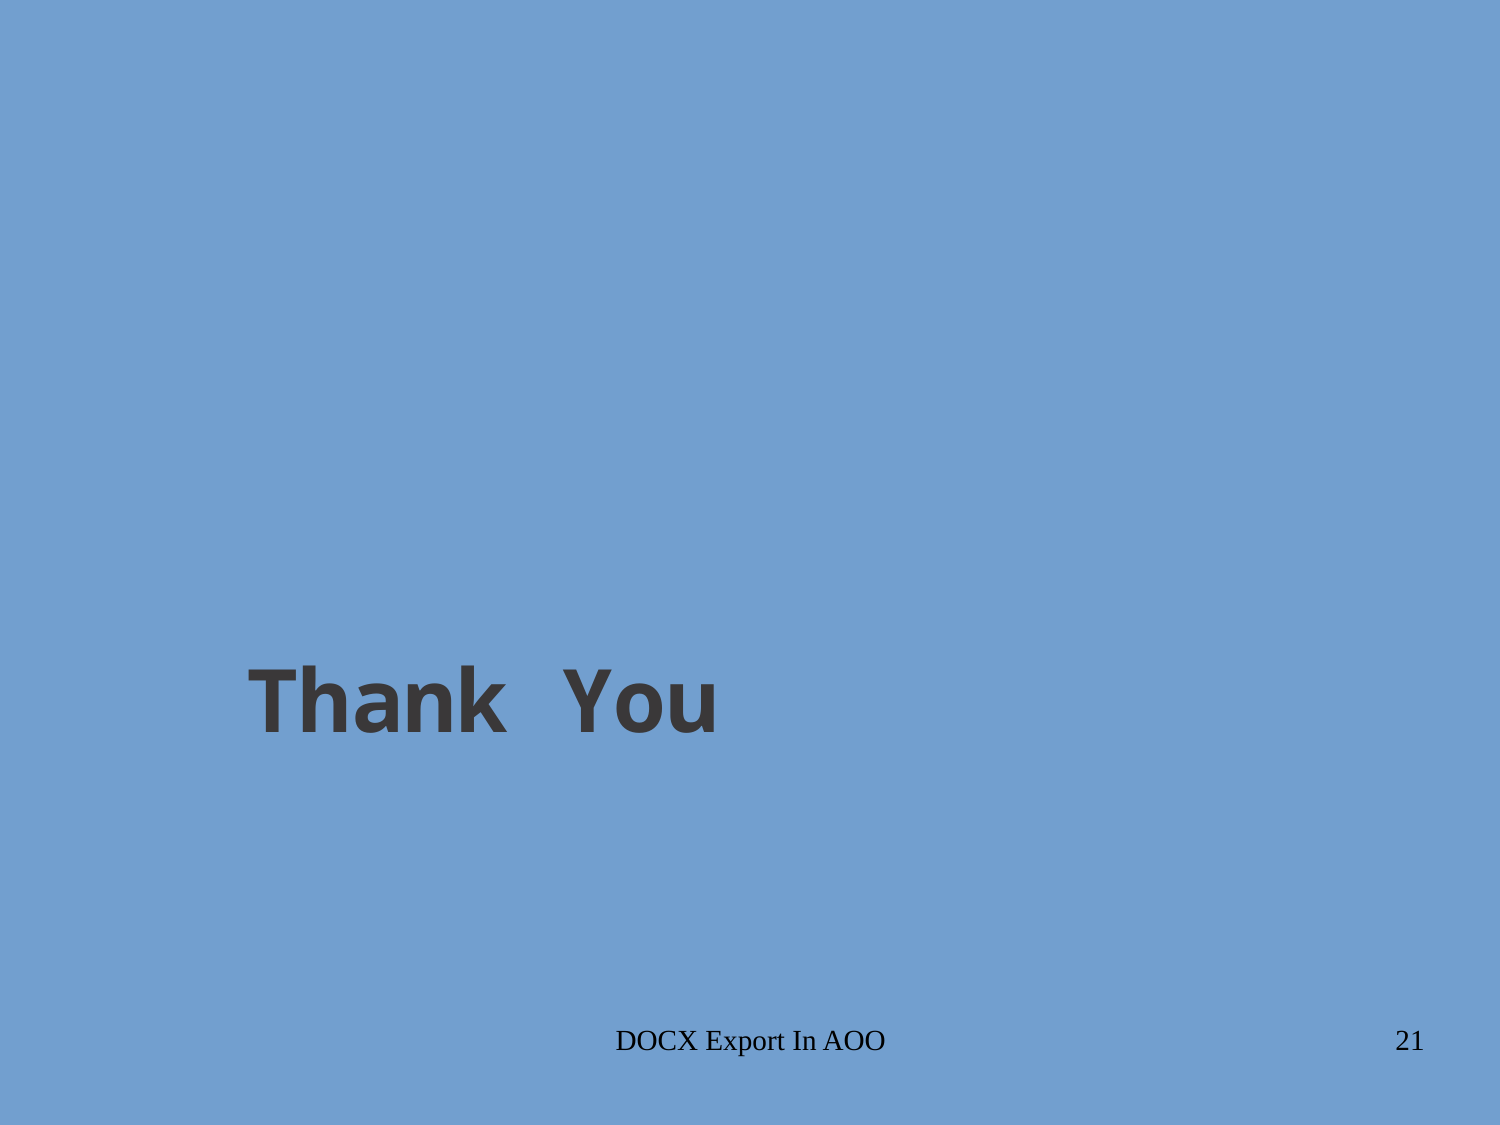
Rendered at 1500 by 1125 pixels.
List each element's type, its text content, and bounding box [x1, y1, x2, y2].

title Thank You [29, 531, 936, 773]
